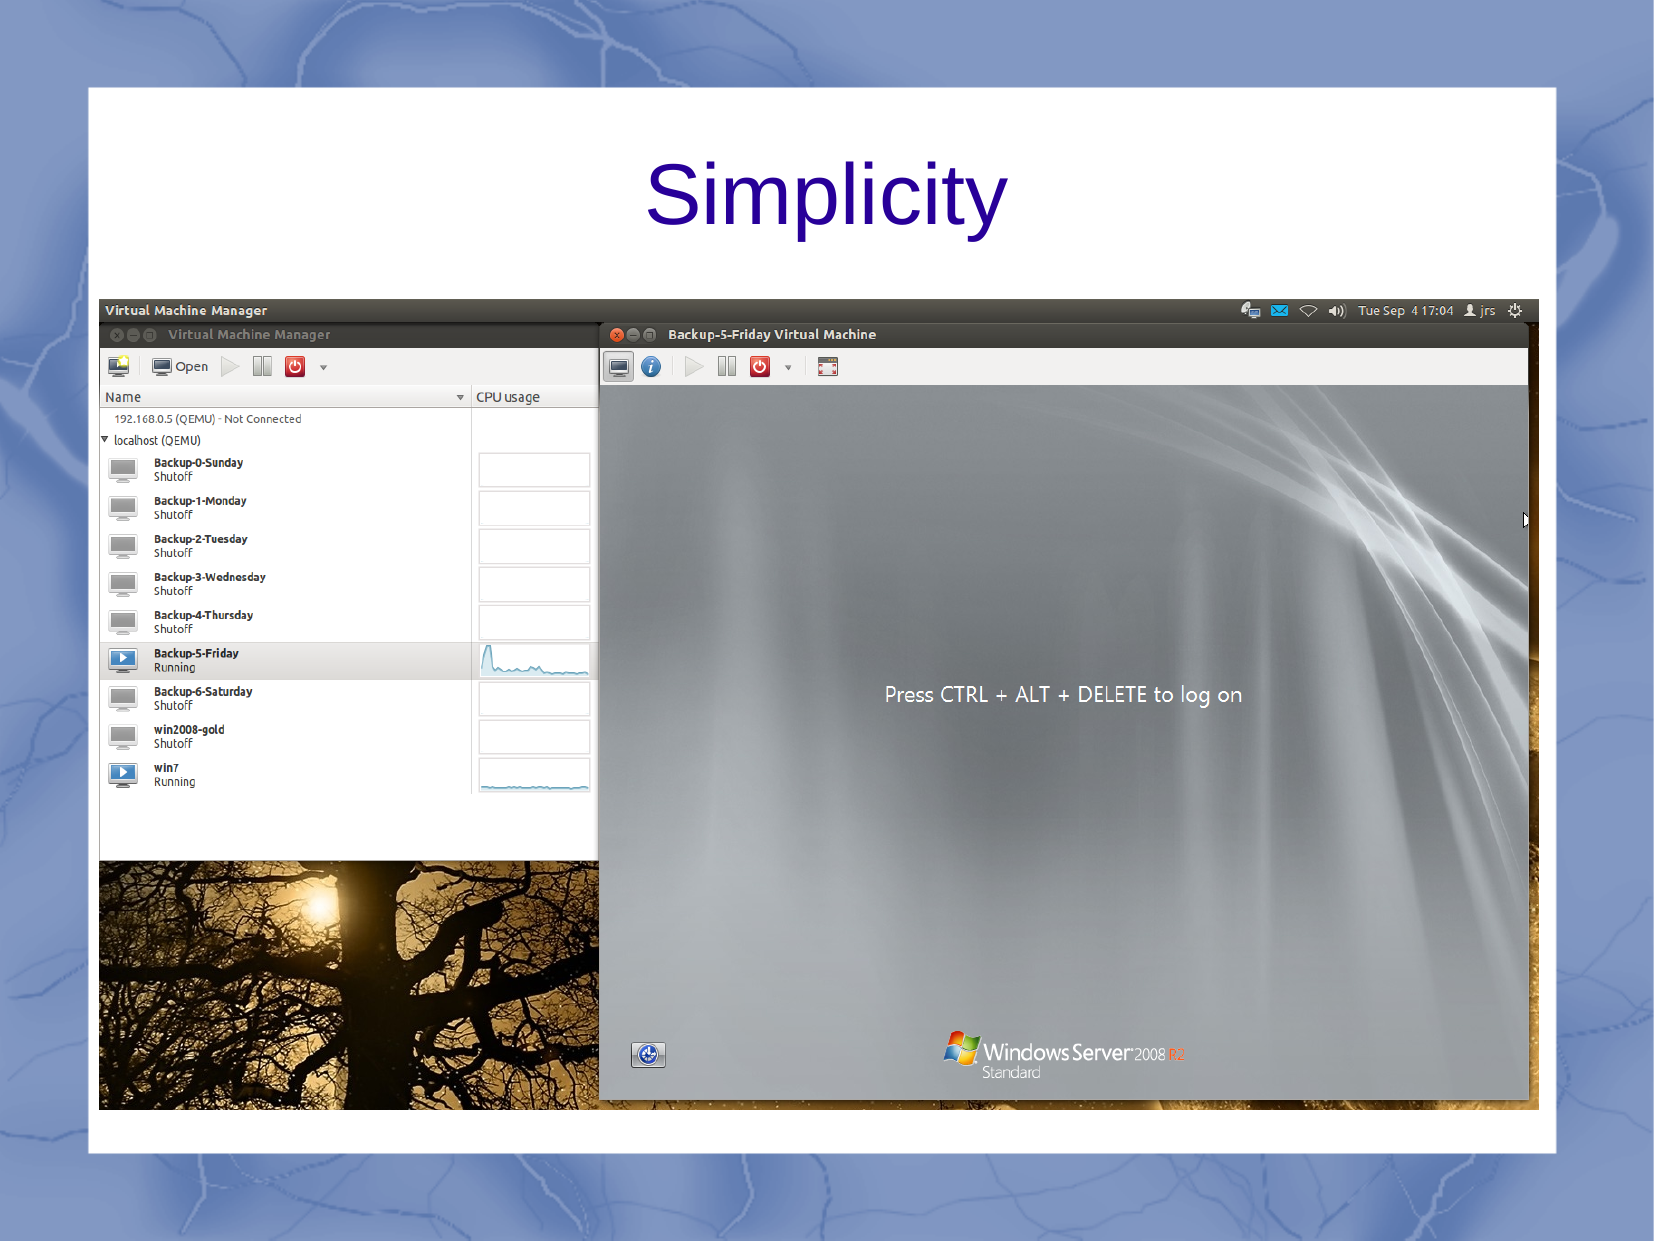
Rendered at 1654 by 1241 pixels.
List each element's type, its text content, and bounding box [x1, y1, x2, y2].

picture [0, 0, 1654, 1241]
title Simplicity [118, 90, 1536, 298]
